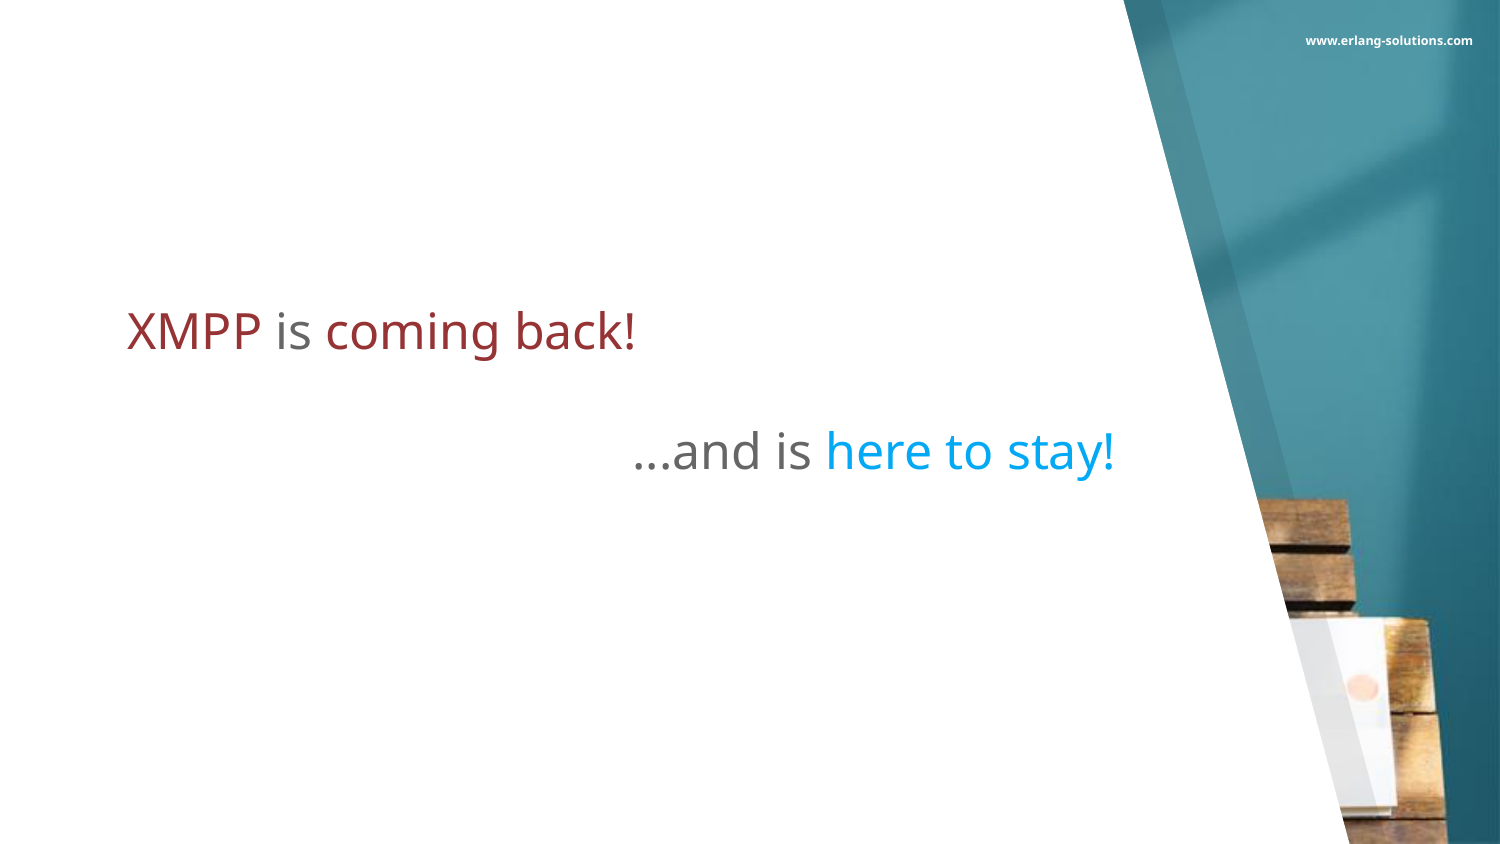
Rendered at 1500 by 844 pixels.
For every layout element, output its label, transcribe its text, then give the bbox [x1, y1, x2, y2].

picture [1124, 0, 1500, 844]
subtitle XMPP is coming back! ...and is here to stay! [112, 284, 1132, 475]
